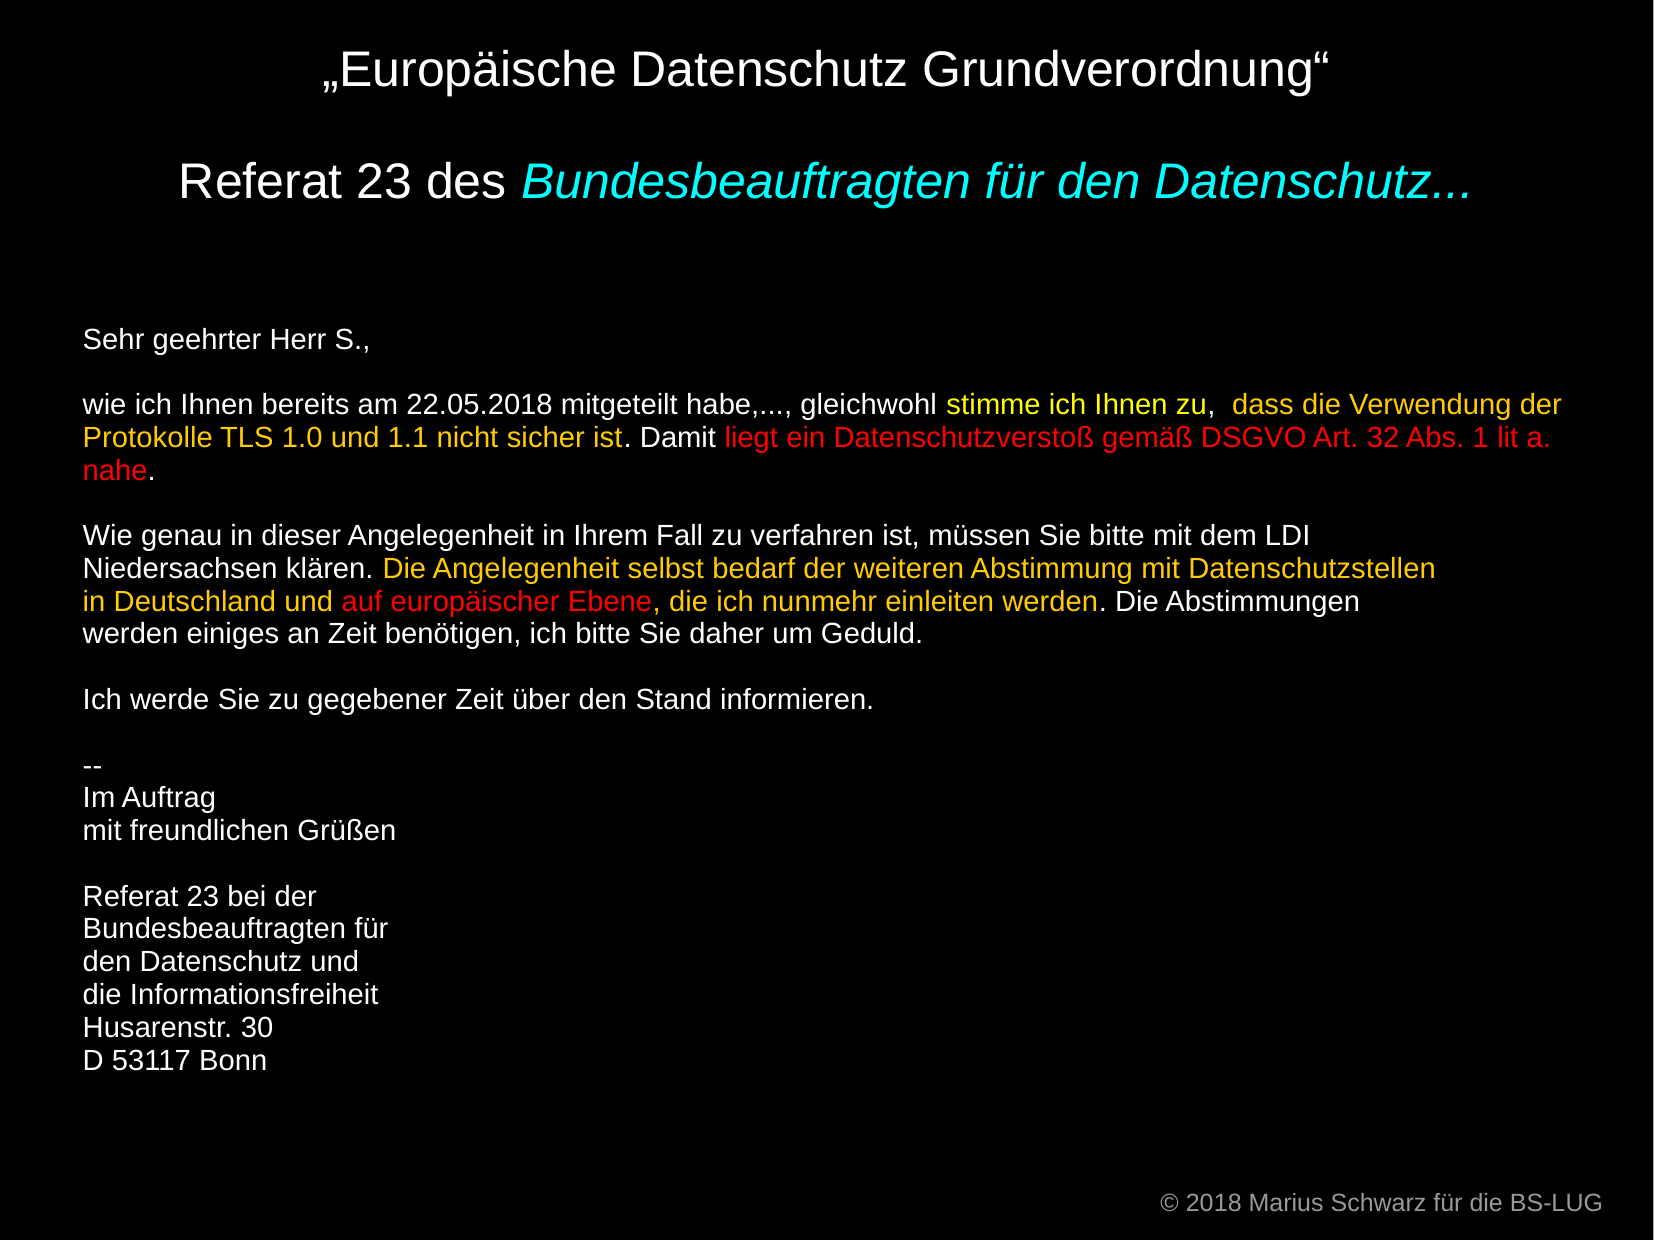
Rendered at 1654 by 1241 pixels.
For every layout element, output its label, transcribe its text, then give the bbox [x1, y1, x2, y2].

title „Europäische Datenschutz Grundverordnung“ Referat 23 des Bundesbeauftragten für den Datenschutz... [82, 41, 1571, 209]
text_box © 2018 Marius Schwarz für die BS-LUG [1145, 1181, 1630, 1224]
text_box Sehr geehrter Herr S., wie ich Ihnen bereits am 22.05.2018 mitgeteilt habe,..., gleichwohl stimme ich Ihnen zu, dass die Verwendung der Protokolle TLS 1.0 und 1.1 nicht sicher ist. Damit liegt ein Datenschutzverstoß gemäß DSGVO Art. 32 Abs. 1 lit a. nahe. Wie genau in dieser Angelegenheit in Ihrem Fall zu verfahren ist, müssen Sie bitte mit dem LDI Niedersachsen klären. Die Angelegenheit selbst bedarf der weiteren Abstimmung mit Datenschutzstellen in Deutschland und auf europäischer Ebene, die ich nunmehr einleiten werden. Die Abstimmungen werden einiges an Zeit benötigen, ich bitte Sie daher um Geduld. Ich werde Sie zu gegebener Zeit über den Stand informieren. -- Im Auftrag mit freundlichen Grüßen Referat 23 bei der Bundesbeauftragten für den Datenschutz und die Informationsfreiheit Husarenstr. 30 D 53117 Bonn [82, 290, 1571, 1109]
